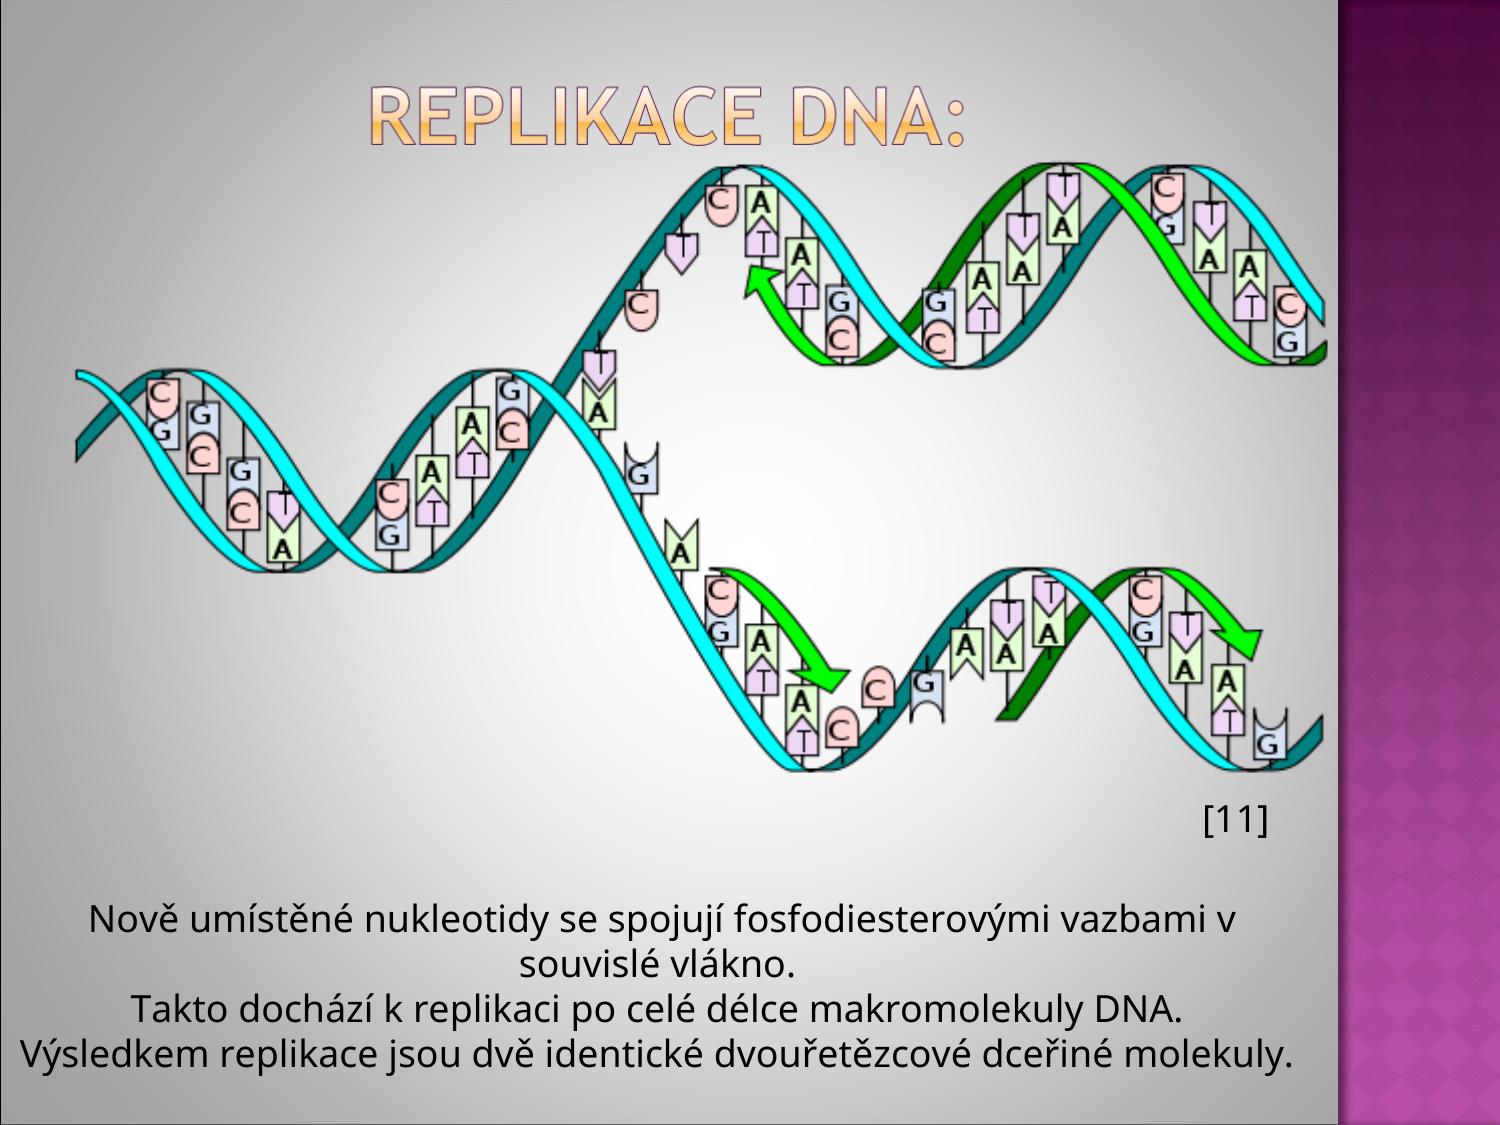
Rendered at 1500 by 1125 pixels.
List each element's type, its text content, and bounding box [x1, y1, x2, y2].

text_box [11] [1187, 787, 1300, 848]
text_box Nově umístěné nukleotidy se spojují fosfodiesterovými vazbami v souvislé vlákno. Takto dochází k replikaci po celé délce makromolekuly DNA. Výsledkem replikace jsou dvě identické dvouřetězcové dceřiné molekuly. [0, 887, 1326, 1125]
picture [0, 0, 1500, 1125]
text_box [62, 36, 1338, 783]
